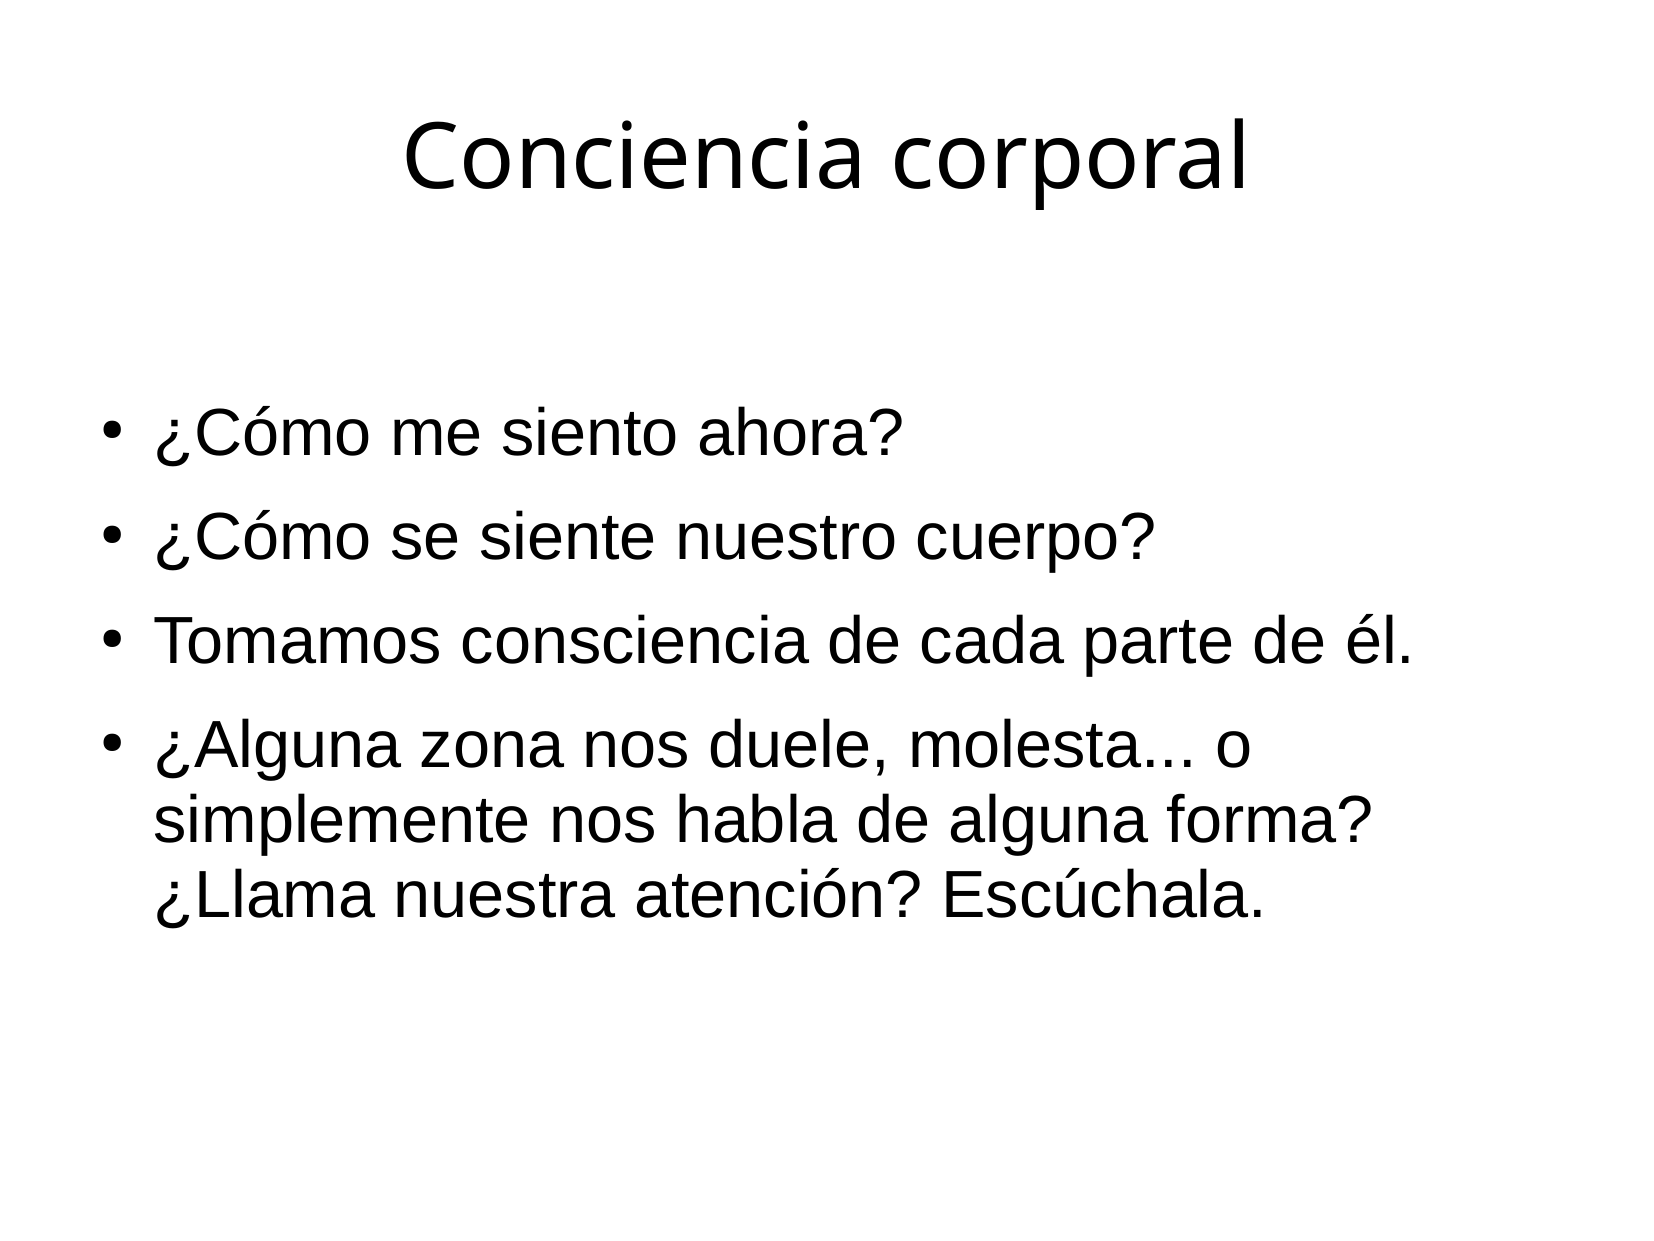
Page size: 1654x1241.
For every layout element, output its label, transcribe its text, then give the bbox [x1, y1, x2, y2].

title Conciencia corporal [82, 49, 1571, 257]
list ¿Cómo me siento ahora? ¿Cómo se siente nuestro cuerpo? Tomamos consciencia de cada parte de él. ¿Alguna zona nos duele, molesta... o simplemente nos habla de alguna forma? ¿Llama nuestra atención? Escúchala. [82, 290, 1571, 1109]
